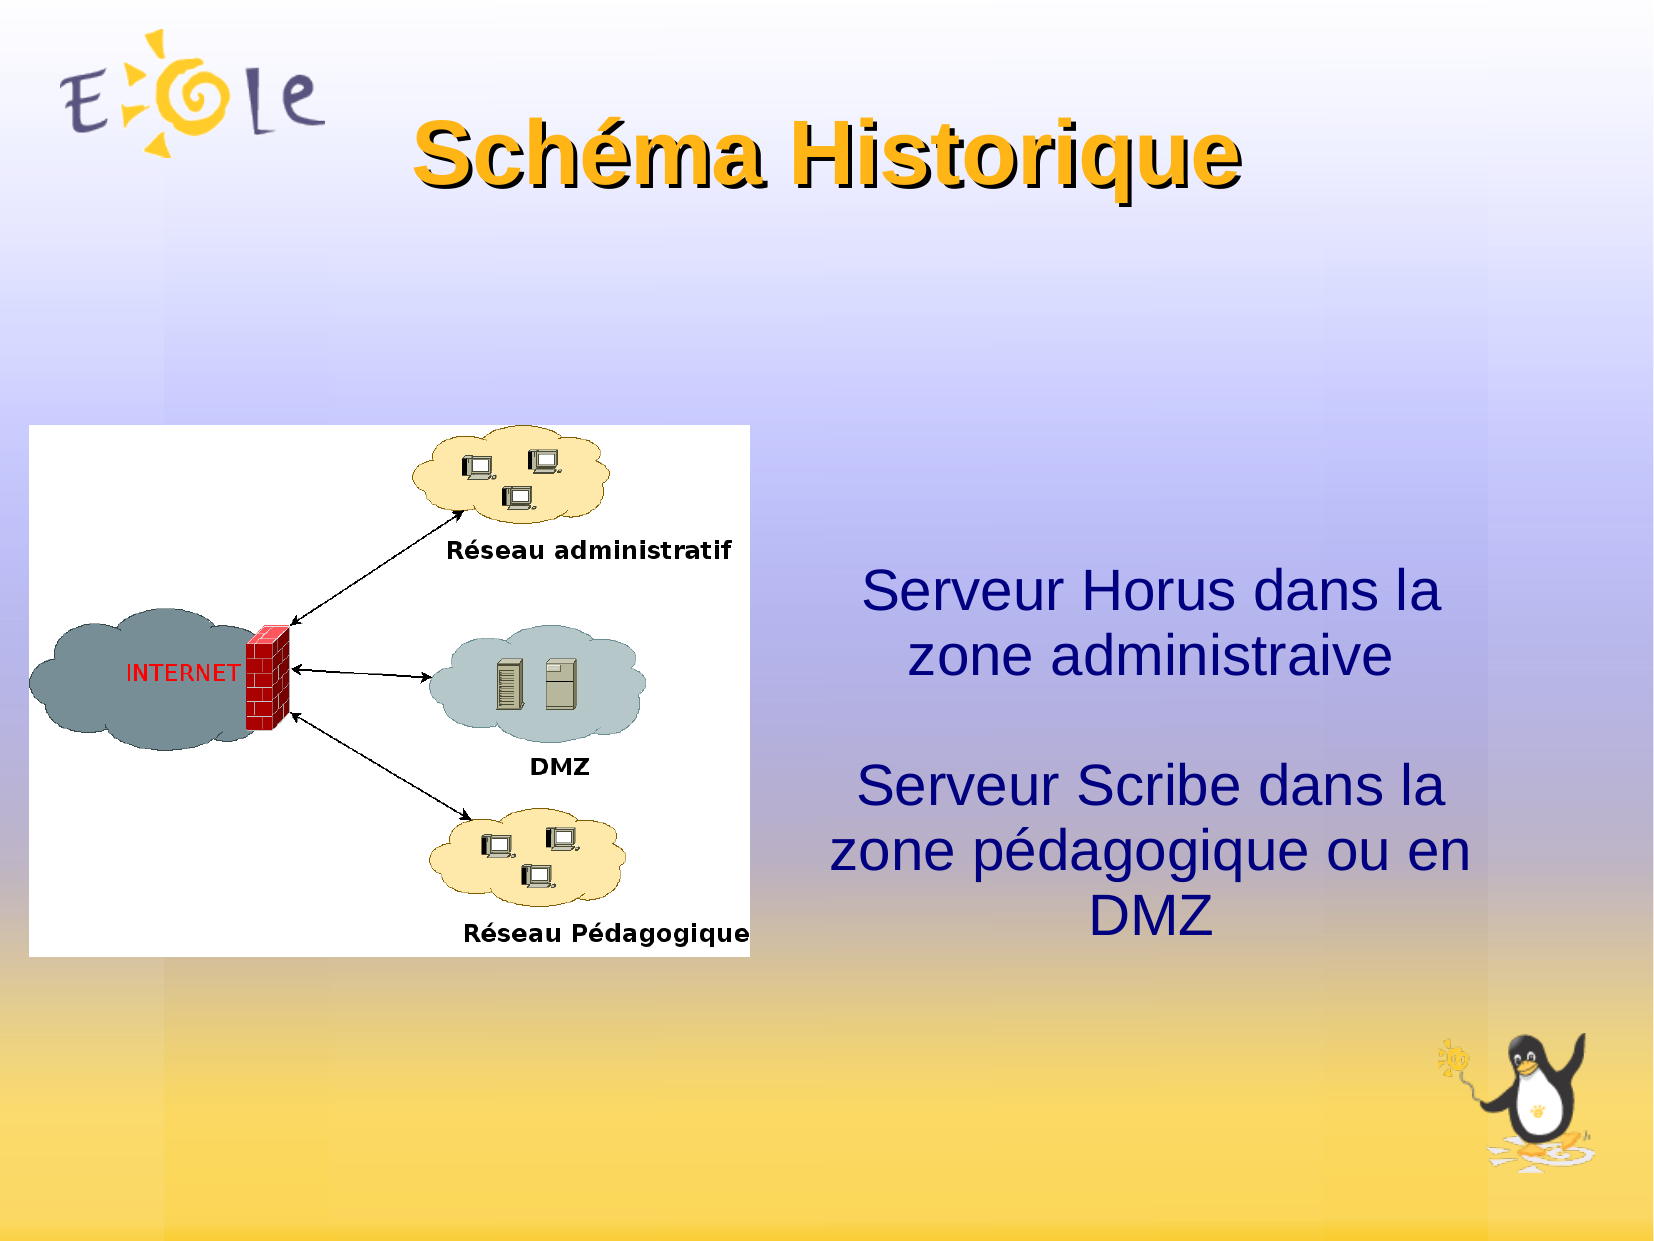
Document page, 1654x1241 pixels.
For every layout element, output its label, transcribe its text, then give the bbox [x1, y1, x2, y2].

subtitle Serveur Horus dans la zone administraive Serveur Scribe dans la zone pédagogique ou en DMZ [826, 318, 1477, 1123]
picture [0, 0, 1654, 1241]
title Schéma Historique [82, 49, 1571, 257]
